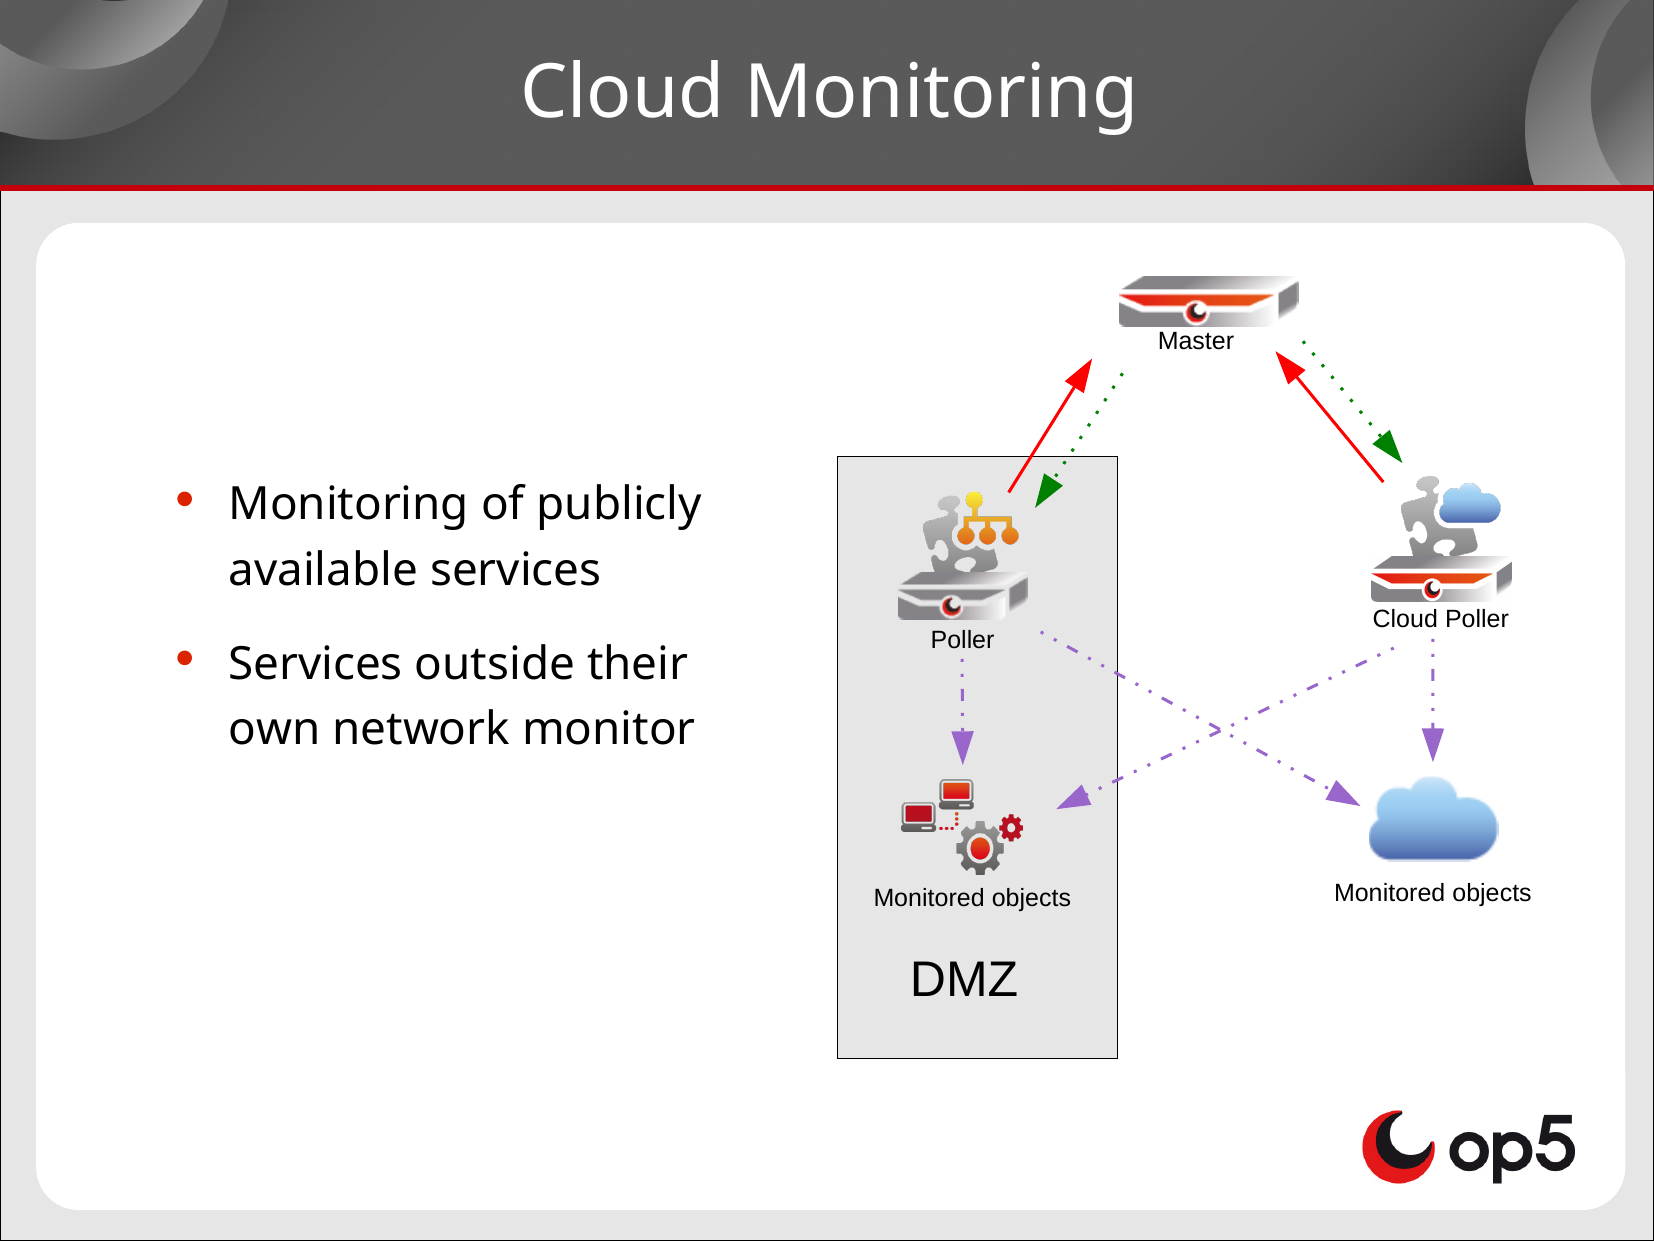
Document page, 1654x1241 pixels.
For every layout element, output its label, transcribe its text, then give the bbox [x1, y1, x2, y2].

picture [886, 751, 1023, 875]
text_box Master [1143, 319, 1264, 363]
list Monitoring of publicly available services Services outside their own network monitor [157, 468, 785, 758]
text_box Monitored objects [858, 876, 1092, 920]
picture [1119, 276, 1299, 327]
text_box Monitored objects [1319, 870, 1553, 914]
text_box DMZ [895, 944, 1055, 1015]
picture [898, 481, 1028, 620]
text_box [837, 456, 1118, 1059]
text_box Cloud Poller [1358, 597, 1535, 641]
picture [1371, 461, 1512, 603]
picture [1350, 1103, 1587, 1191]
text_box Poller [915, 618, 1010, 662]
picture [1369, 776, 1499, 862]
title Cloud Monitoring [88, 0, 1571, 175]
picture [0, 0, 1654, 185]
